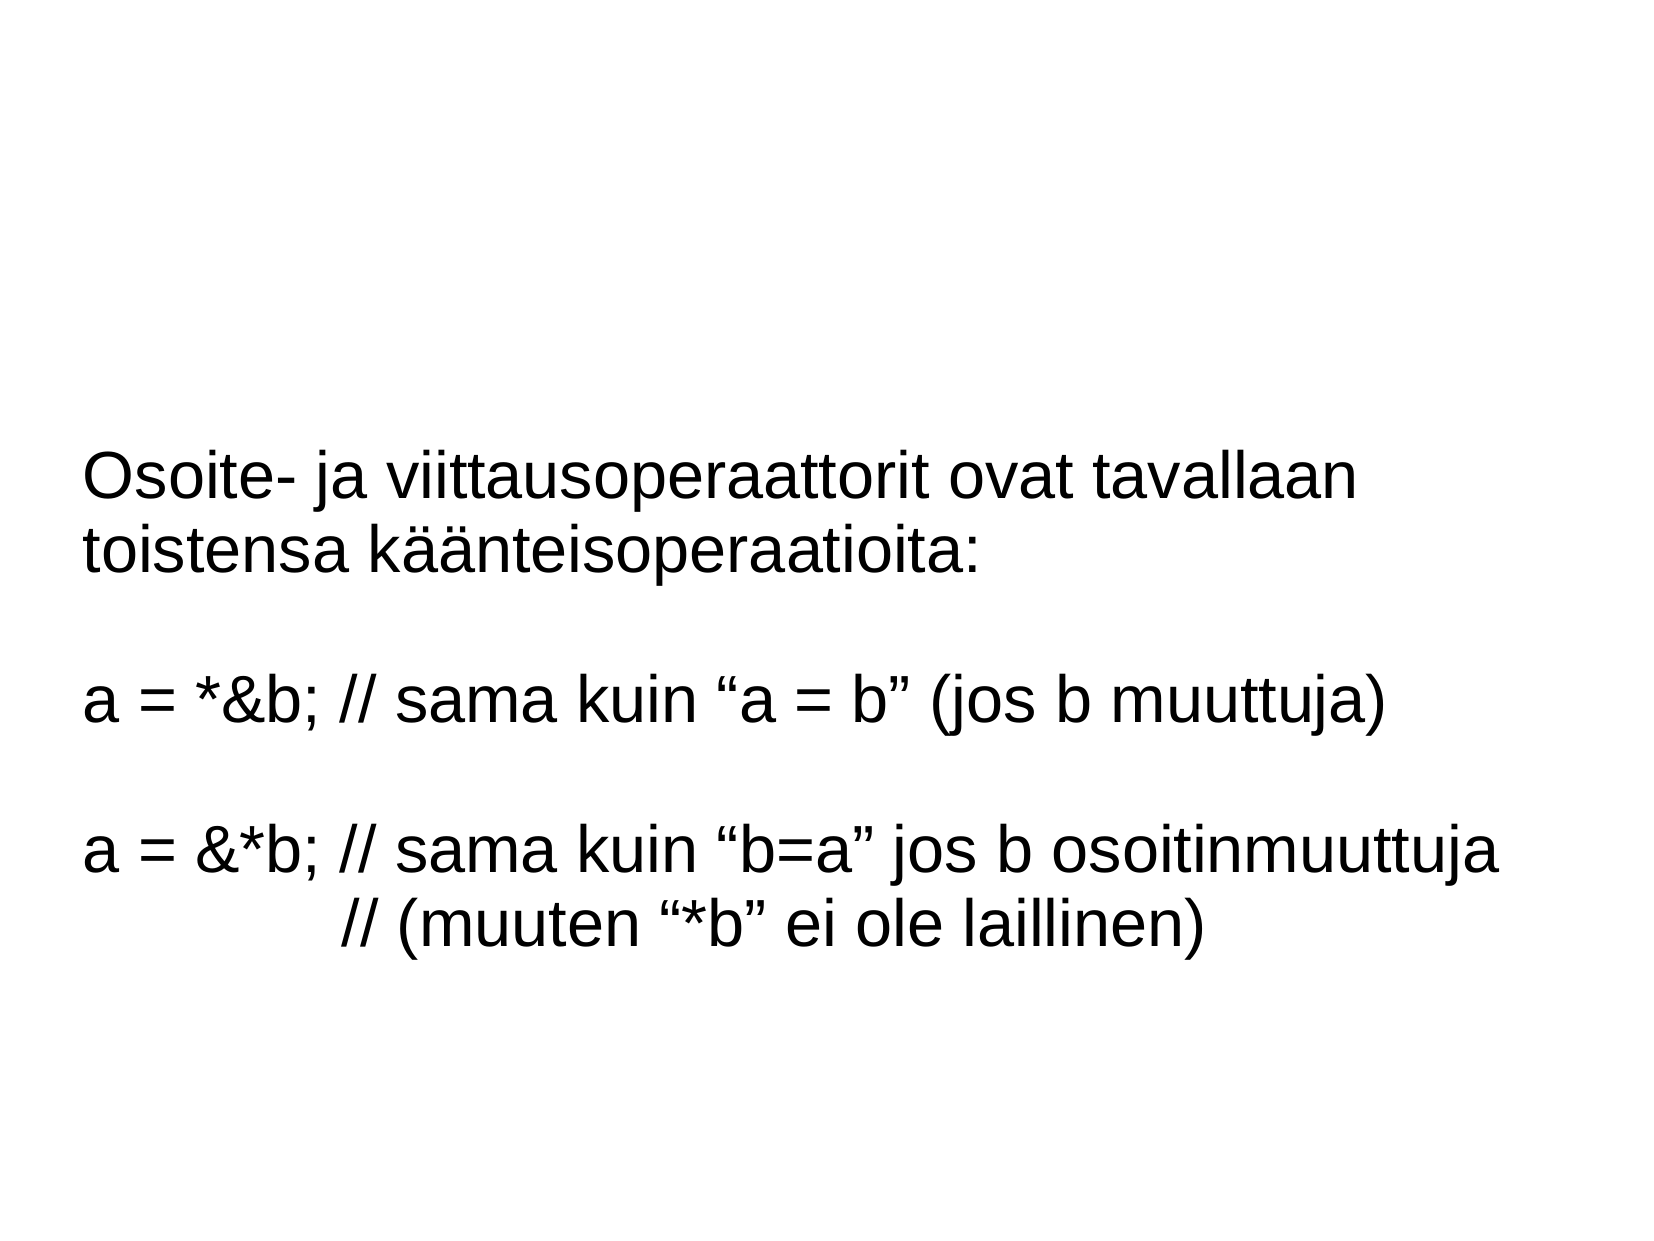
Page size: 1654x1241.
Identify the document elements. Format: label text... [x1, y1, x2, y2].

text_box Osoite- ja viittausoperaattorit ovat tavallaan toistensa käänteisoperaatioita: a = *&b; // sama kuin “a = b” (jos b muuttuja) a = &*b; // sama kuin “b=a” jos b osoitinmuuttuja // (muuten “*b” ei ole laillinen) [82, 297, 1571, 1102]
